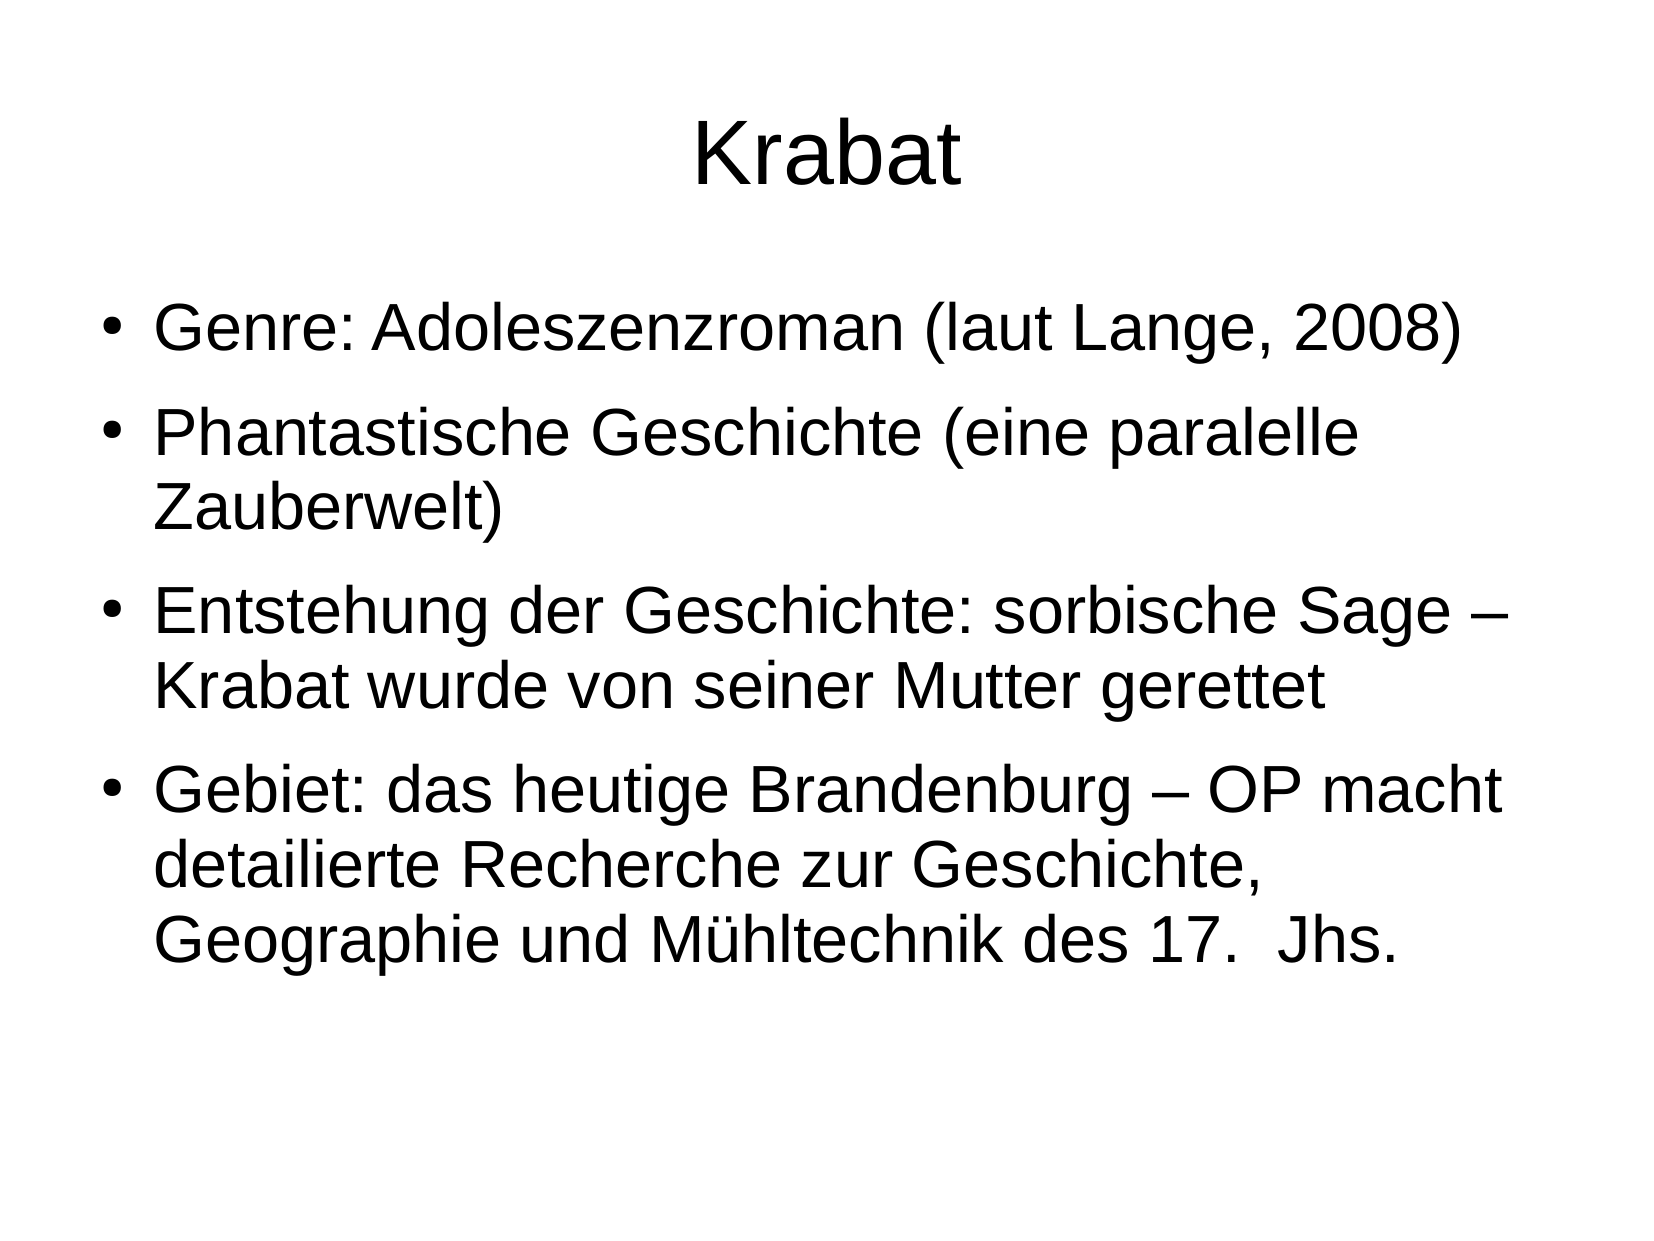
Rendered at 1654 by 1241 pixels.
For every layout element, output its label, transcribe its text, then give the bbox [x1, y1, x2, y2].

list Genre: Adoleszenzroman (laut Lange, 2008) Phantastische Geschichte (eine paralelle Zauberwelt) Entstehung der Geschichte: sorbische Sage – Krabat wurde von seiner Mutter gerettet Gebiet: das heutige Brandenburg – OP macht detailierte Recherche zur Geschichte, Geographie und Mühltechnik des 17. Jhs. [82, 290, 1571, 1109]
title Krabat [82, 49, 1571, 257]
